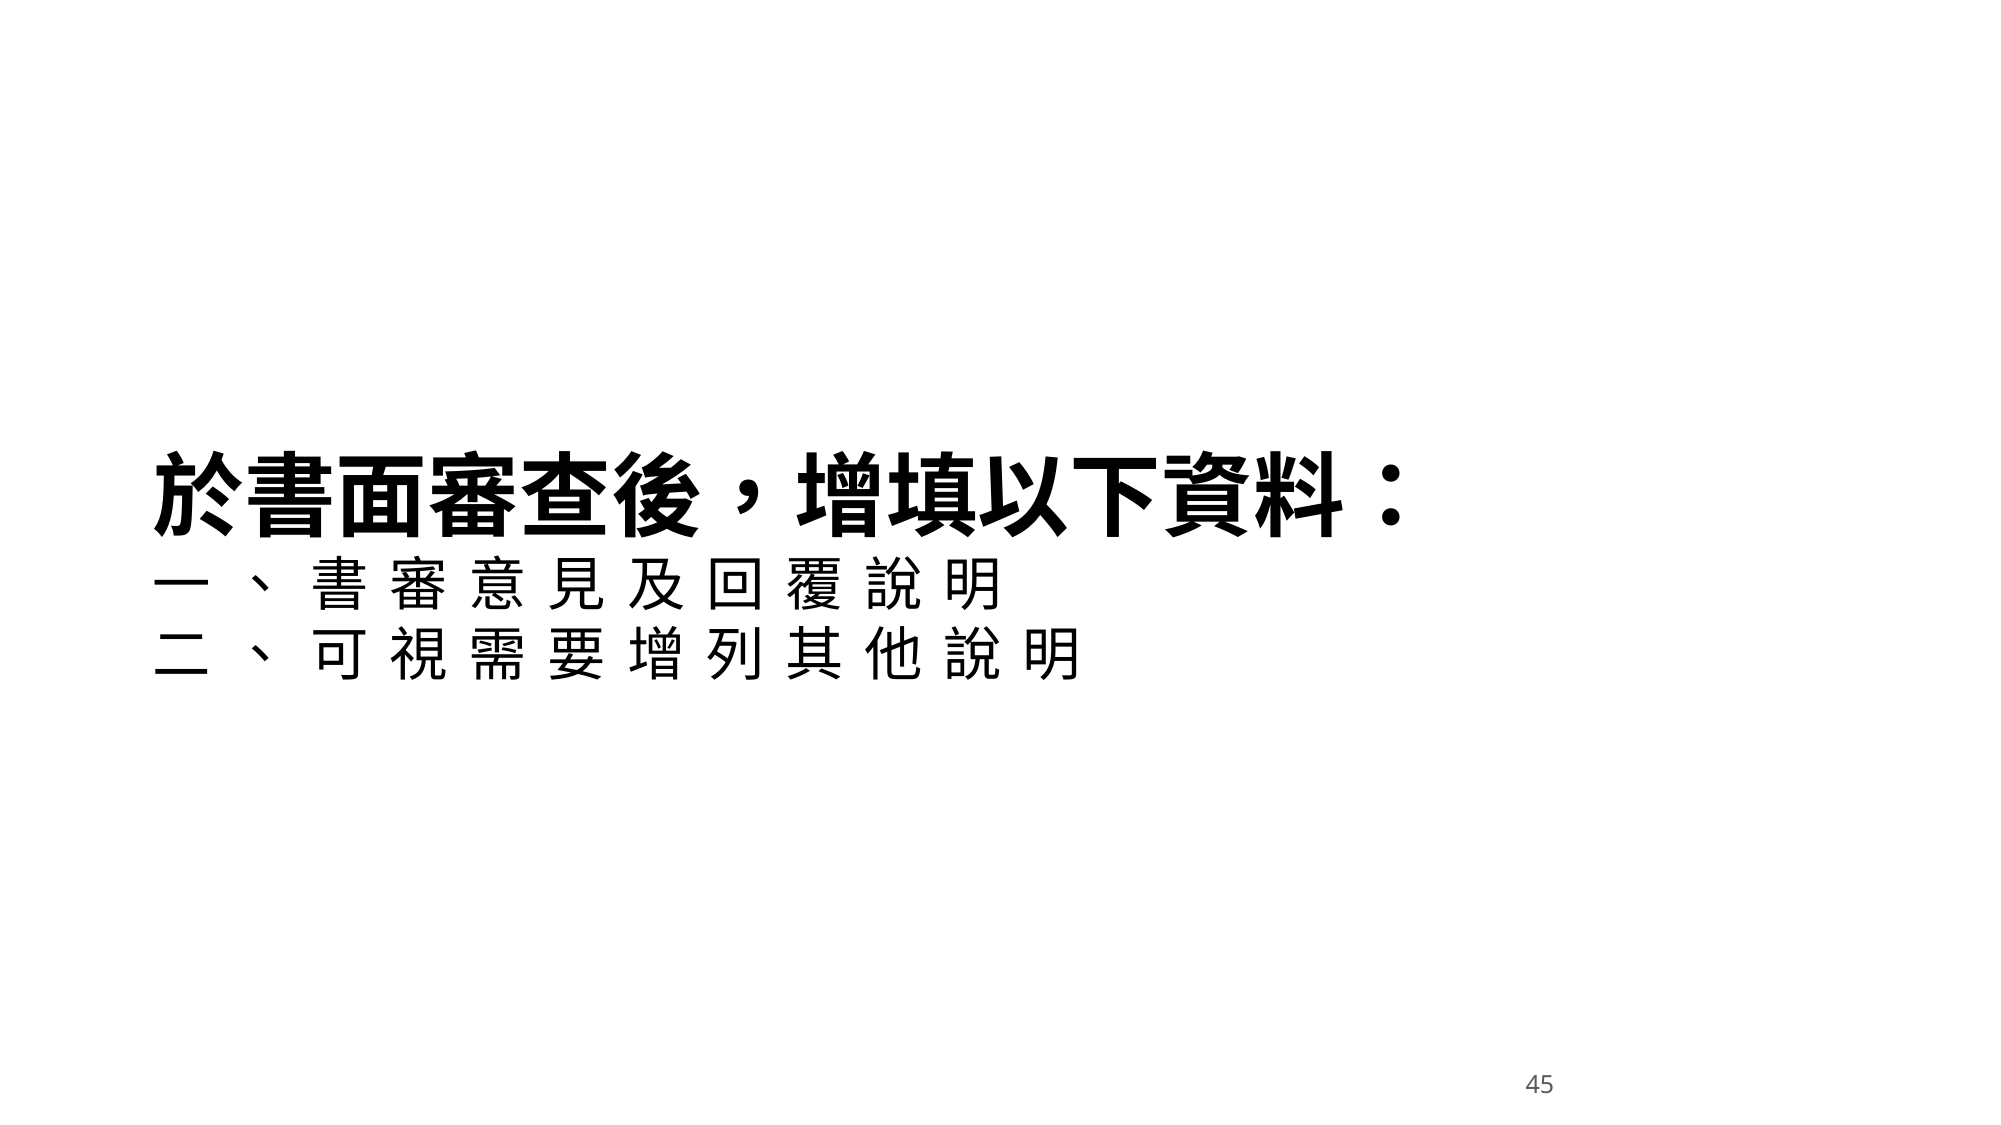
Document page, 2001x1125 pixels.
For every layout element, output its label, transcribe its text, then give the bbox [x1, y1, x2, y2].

title 於書面審查後，增填以下資料： 一、書審意見及回覆說明 二、可視需要增列其他說明 [137, 391, 1863, 734]
text_box 45 [1510, 1061, 1961, 1097]
